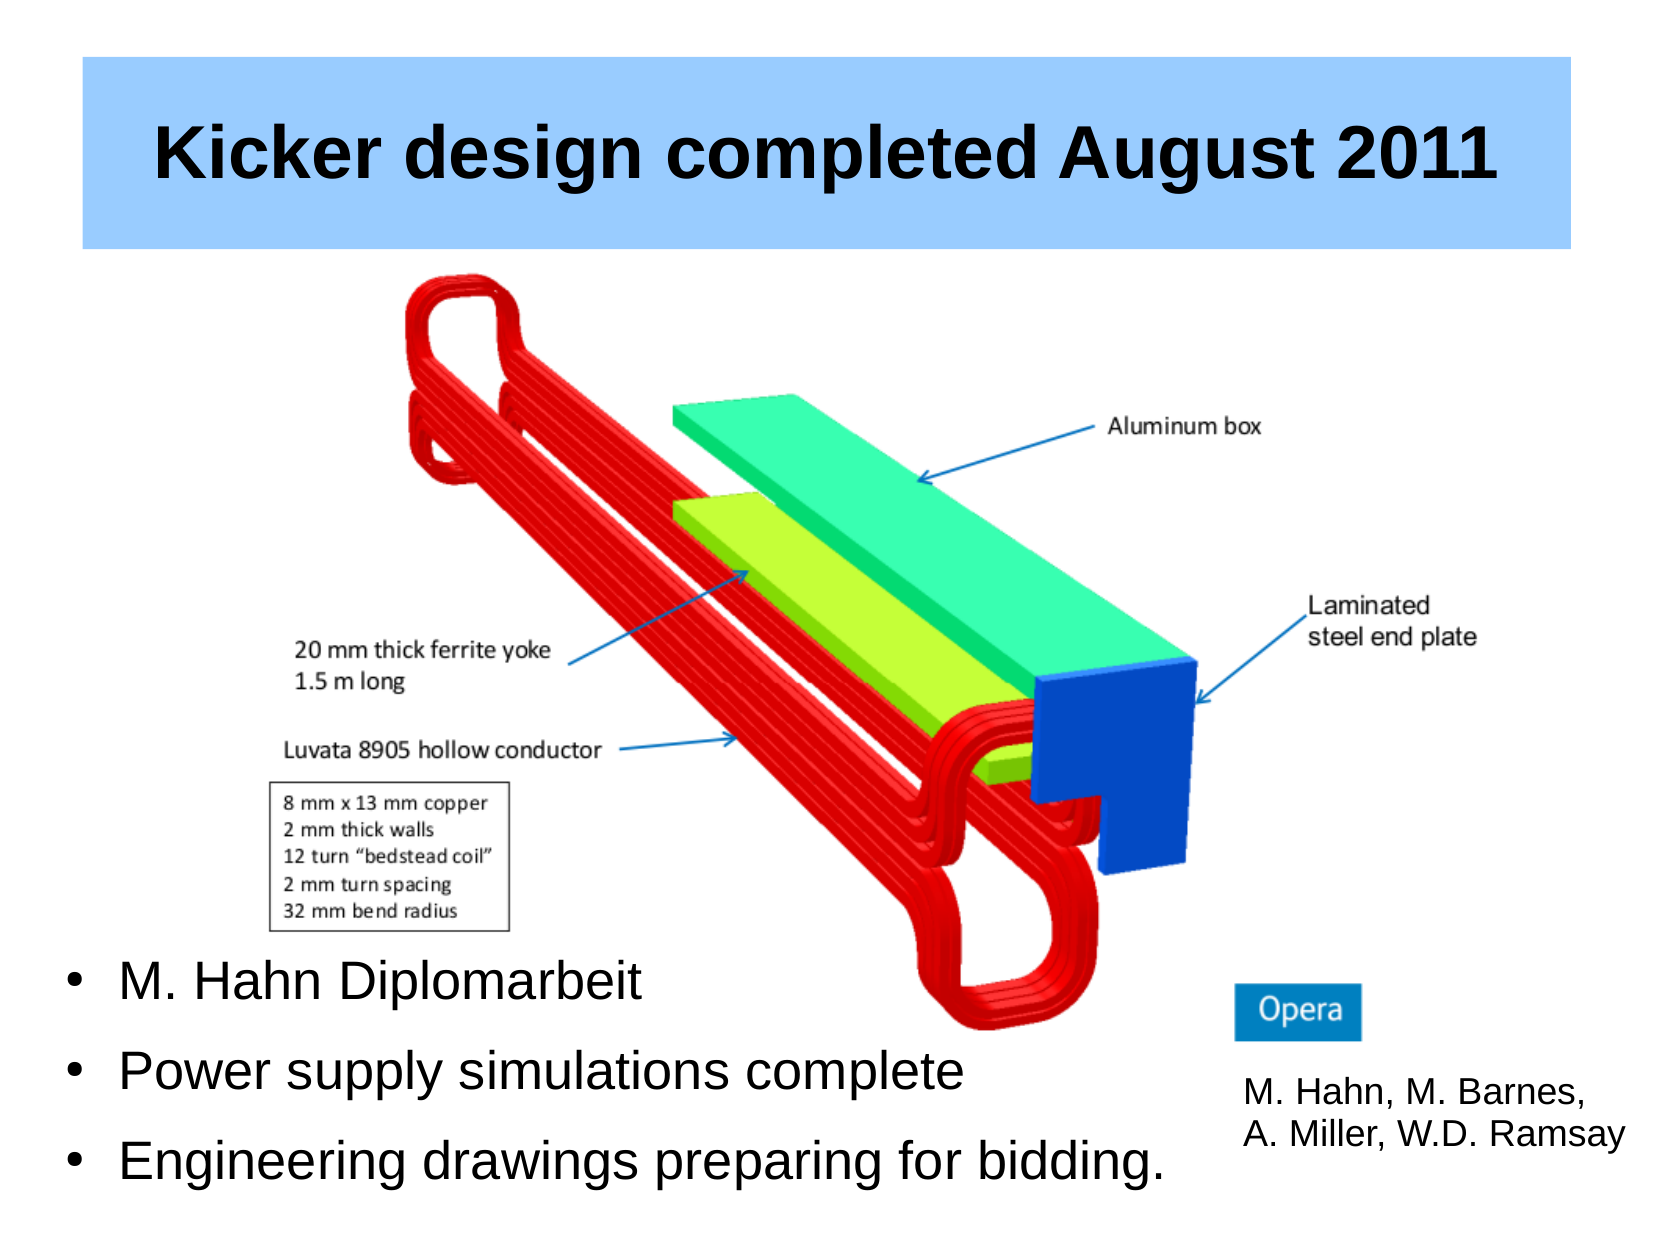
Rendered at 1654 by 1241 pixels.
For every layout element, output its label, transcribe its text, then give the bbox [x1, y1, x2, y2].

text_box M. Hahn, M. Barnes, A. Miller, W.D. Ramsay [1228, 1062, 1641, 1171]
picture [260, 256, 1485, 950]
title Kicker design completed August 2011 [82, 56, 1571, 250]
list M. Hahn Diplomarbeit Power supply simulations complete Engineering drawings preparing for bidding. [47, 950, 1625, 1212]
